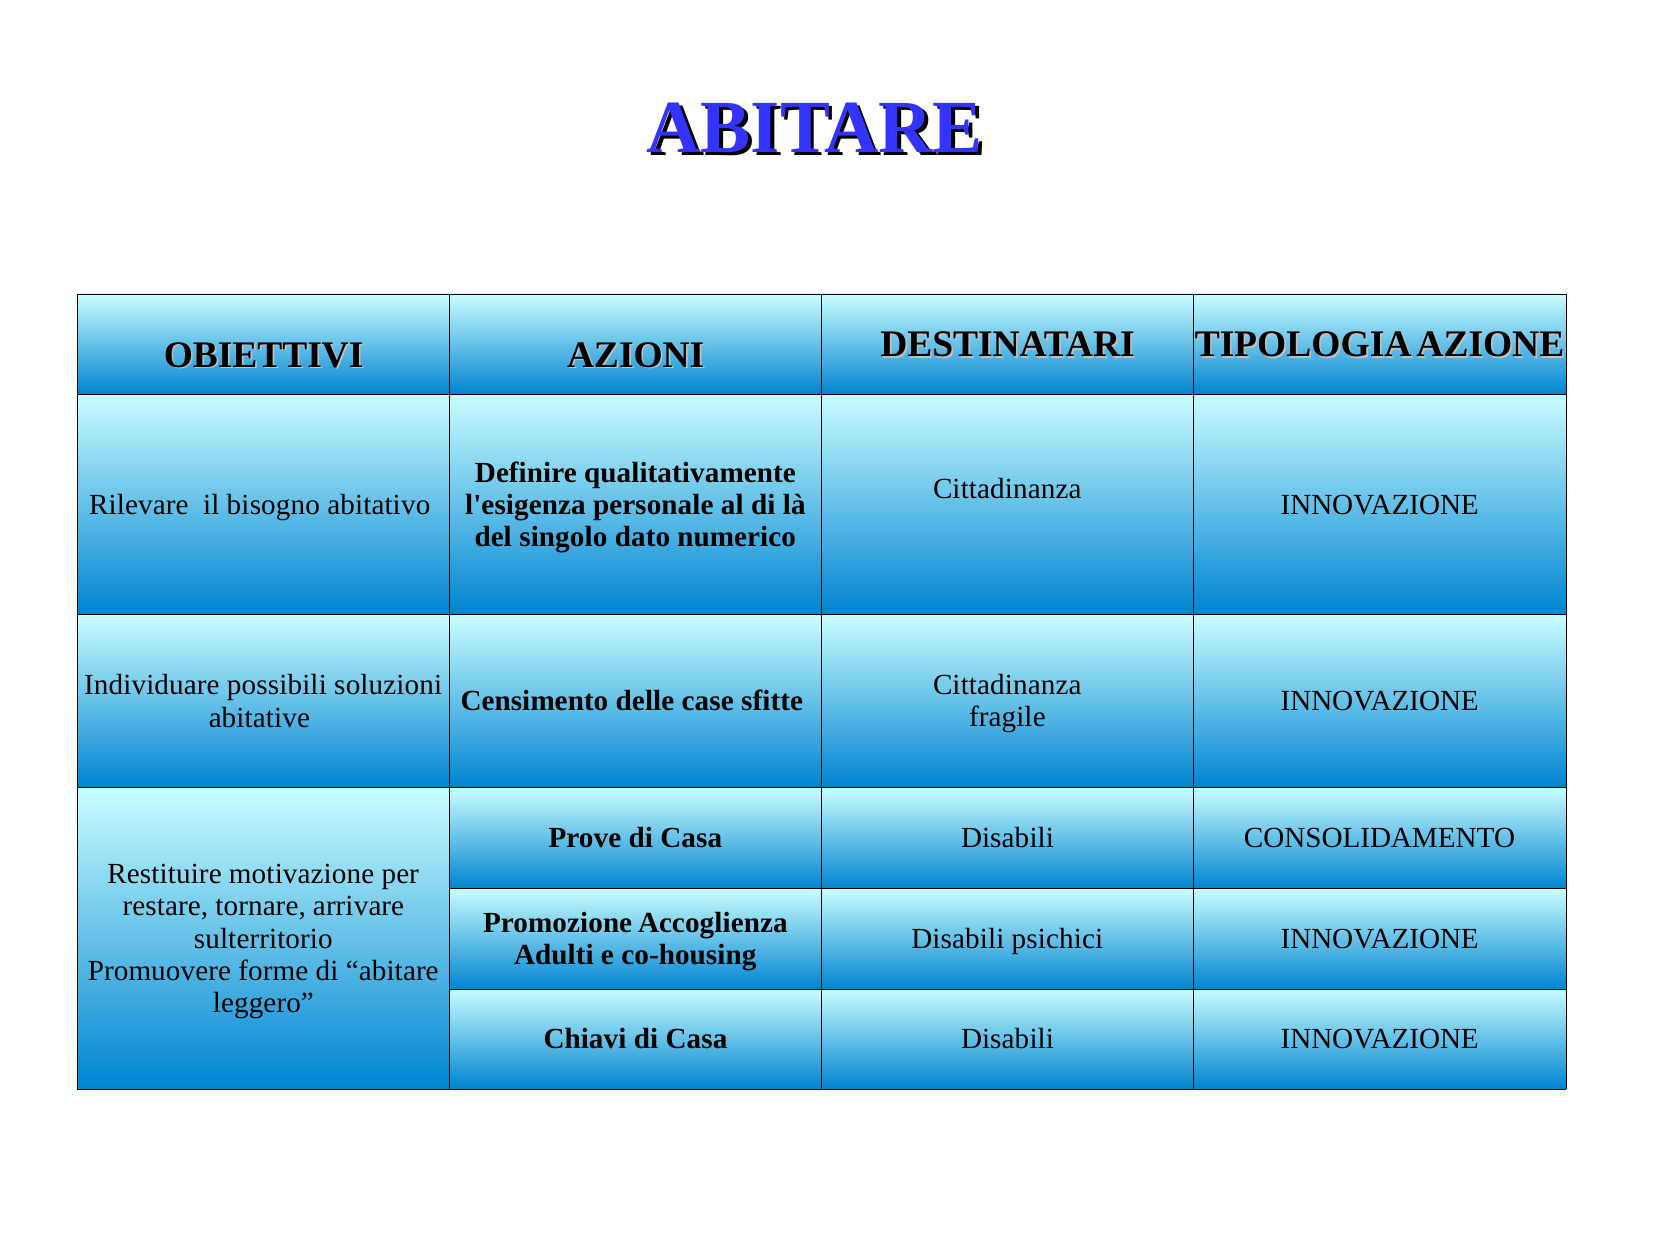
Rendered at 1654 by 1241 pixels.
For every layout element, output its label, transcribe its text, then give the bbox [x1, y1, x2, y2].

table_cell Disabili [822, 990, 1193, 1089]
title [47, 295, 1536, 503]
table_cell Promozione Accoglienza Adulti e co-housing [450, 889, 821, 989]
table_cell Individuare possibili soluzioni abitative [78, 615, 449, 787]
table_cell INNOVAZIONE [1194, 615, 1566, 787]
table_cell CONSOLIDAMENTO [1194, 788, 1566, 888]
table_cell Prove di Casa [450, 788, 821, 888]
title ABITARE [70, 23, 1559, 231]
table_cell INNOVAZIONE [1194, 395, 1566, 614]
table_cell INNOVAZIONE [1194, 889, 1566, 989]
table_cell Rilevare il bisogno abitativo [78, 503, 449, 614]
table_cell Disabili [822, 788, 1193, 888]
table_cell Restituire motivazione per restare, tornare, arrivare sulterritorio Promuovere forme di “abitare leggero” [78, 788, 449, 1089]
table_header TIPOLOGIA AZIONE [1536, 295, 1566, 394]
table_cell Chiavi di Casa [450, 990, 821, 1089]
table_cell Censimento delle case sfitte [450, 615, 821, 787]
table_cell INNOVAZIONE [1194, 990, 1566, 1089]
table_cell Cittadinanza fragile [822, 615, 1193, 787]
table_cell Cittadinanza [822, 503, 1193, 614]
table_cell Definire qualitativamente l'esigenza personale al di là del singolo dato numerico [450, 503, 821, 614]
table_cell Disabili psichici [822, 889, 1193, 989]
